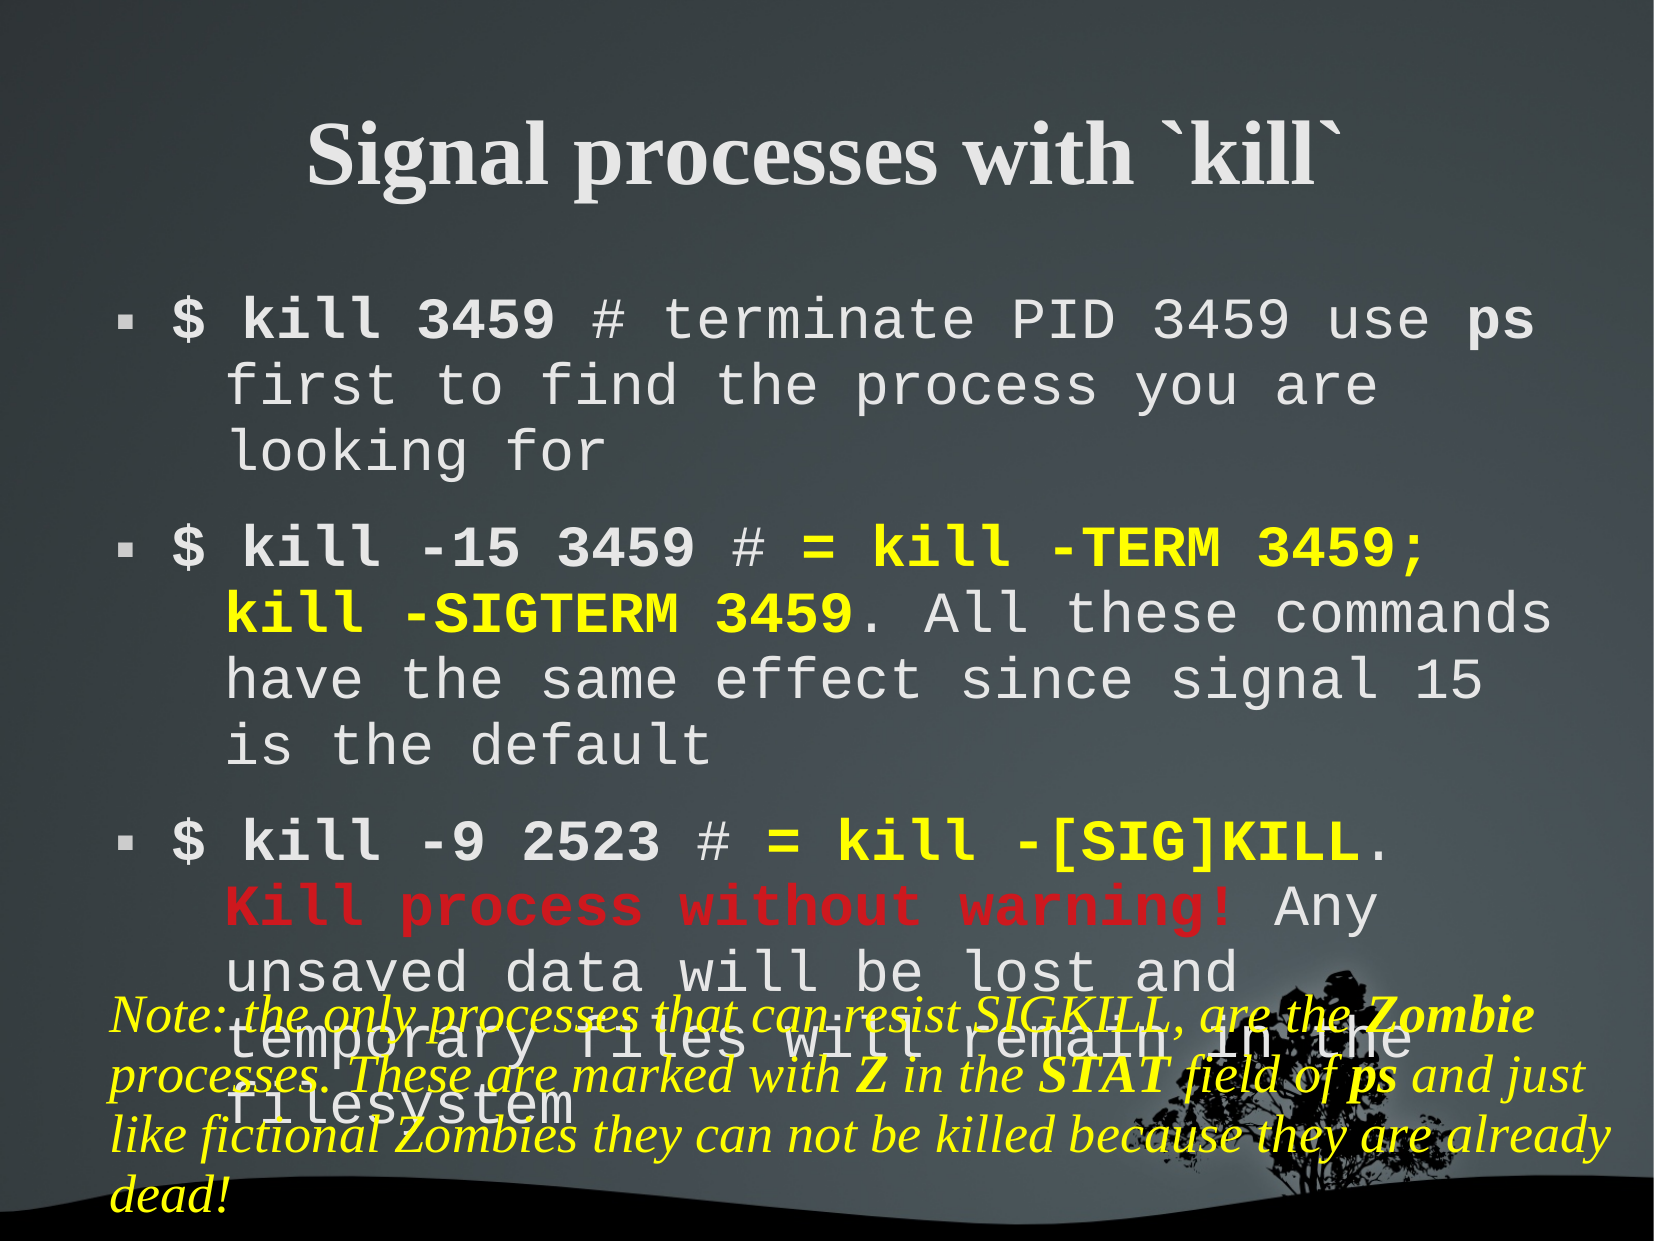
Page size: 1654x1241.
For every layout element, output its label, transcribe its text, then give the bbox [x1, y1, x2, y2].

list $ kill 3459 # terminate PID 3459 use ps first to find the process you are looking for $ kill -15 3459 # = kill -TERM 3459; kill -SIGTERM 3459. All these commands have the same effect since signal 15 is the default $ kill -9 2523 # = kill -[SIG]KILL. Kill process without warning! Any unsaved data will be lost and temporary files will remain in the filesystem [82, 290, 1571, 983]
title Signal processes with `kill` [82, 33, 1571, 274]
text_box Note: the only processes that can resist SIGKILL, are the Zombie processes. These are marked with Z in the STAT field of ps and just like fictional Zombies they can not be killed because they are already dead! [38, 983, 1614, 1182]
picture [0, 0, 1654, 1241]
